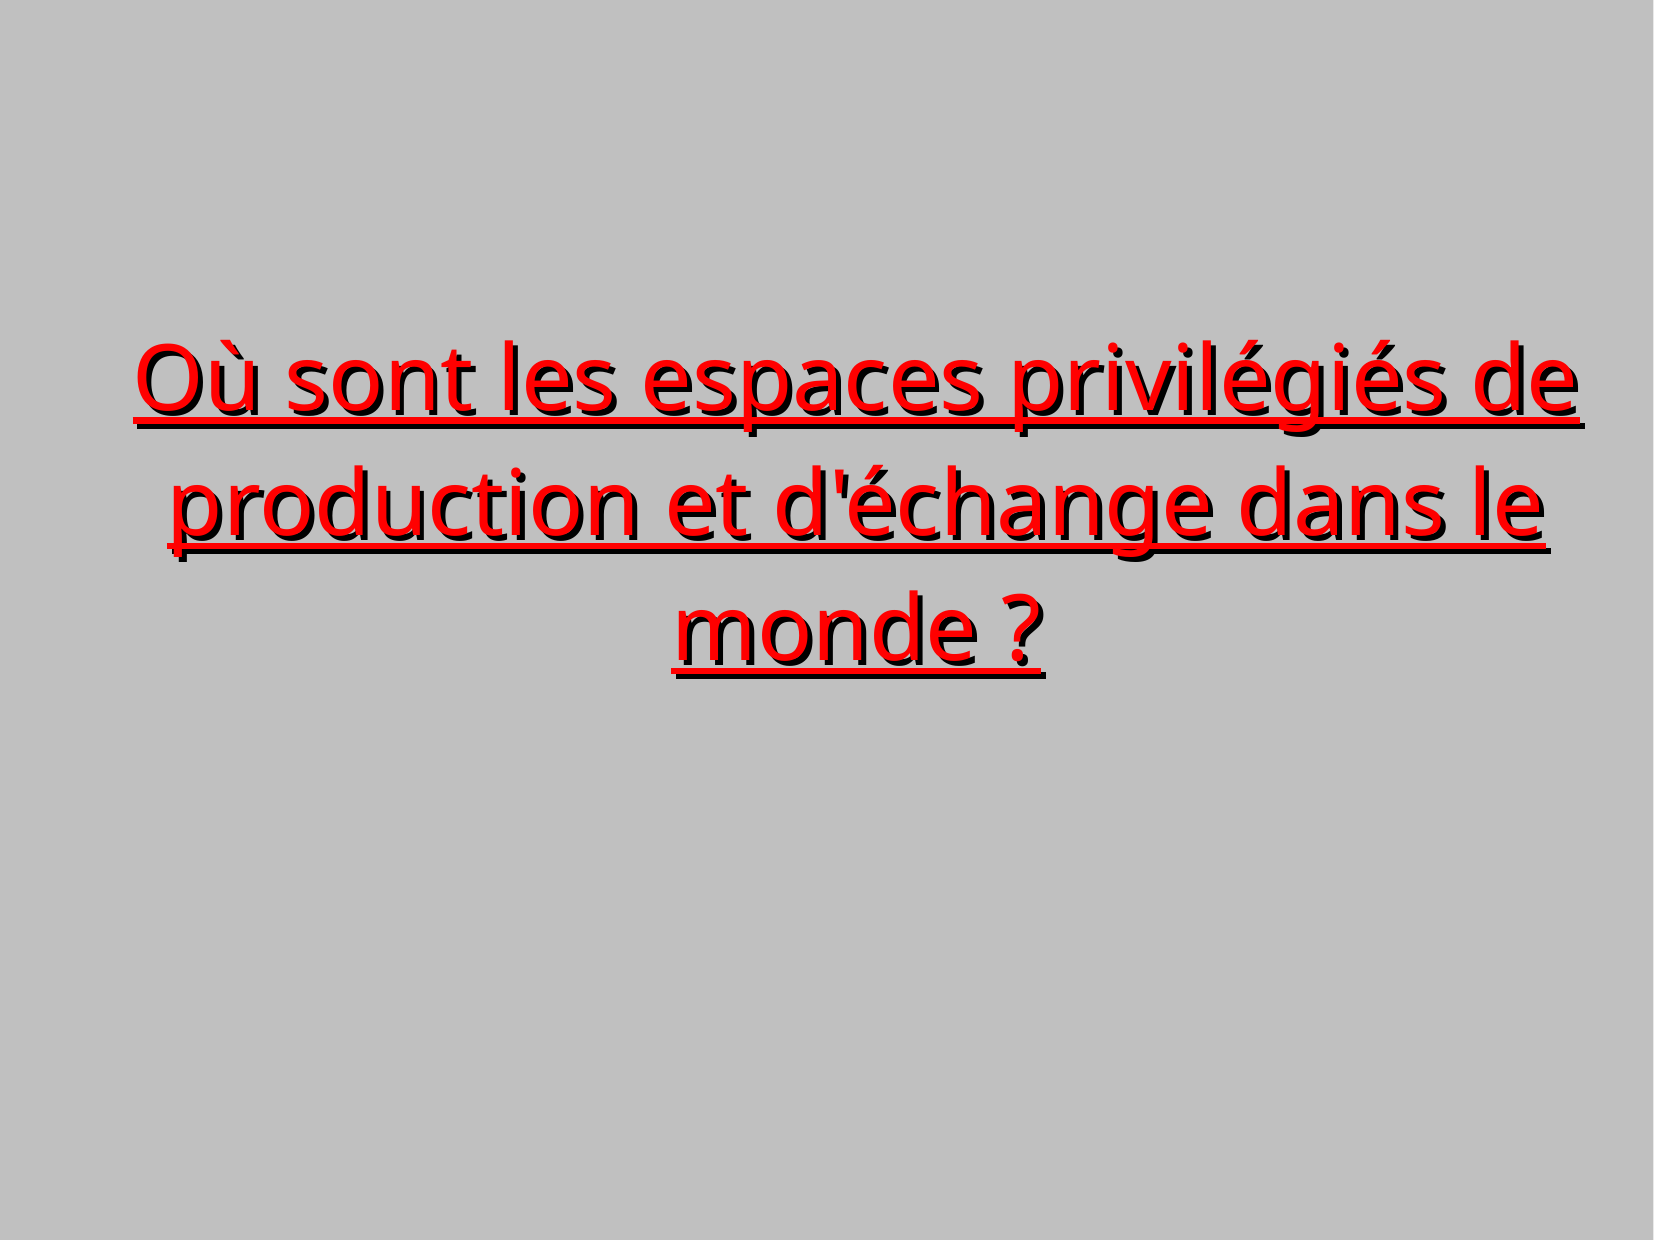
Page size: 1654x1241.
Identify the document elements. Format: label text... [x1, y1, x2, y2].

text_box Où sont les espaces privilégiés de production et d'échange dans le monde ? [88, 305, 1625, 709]
